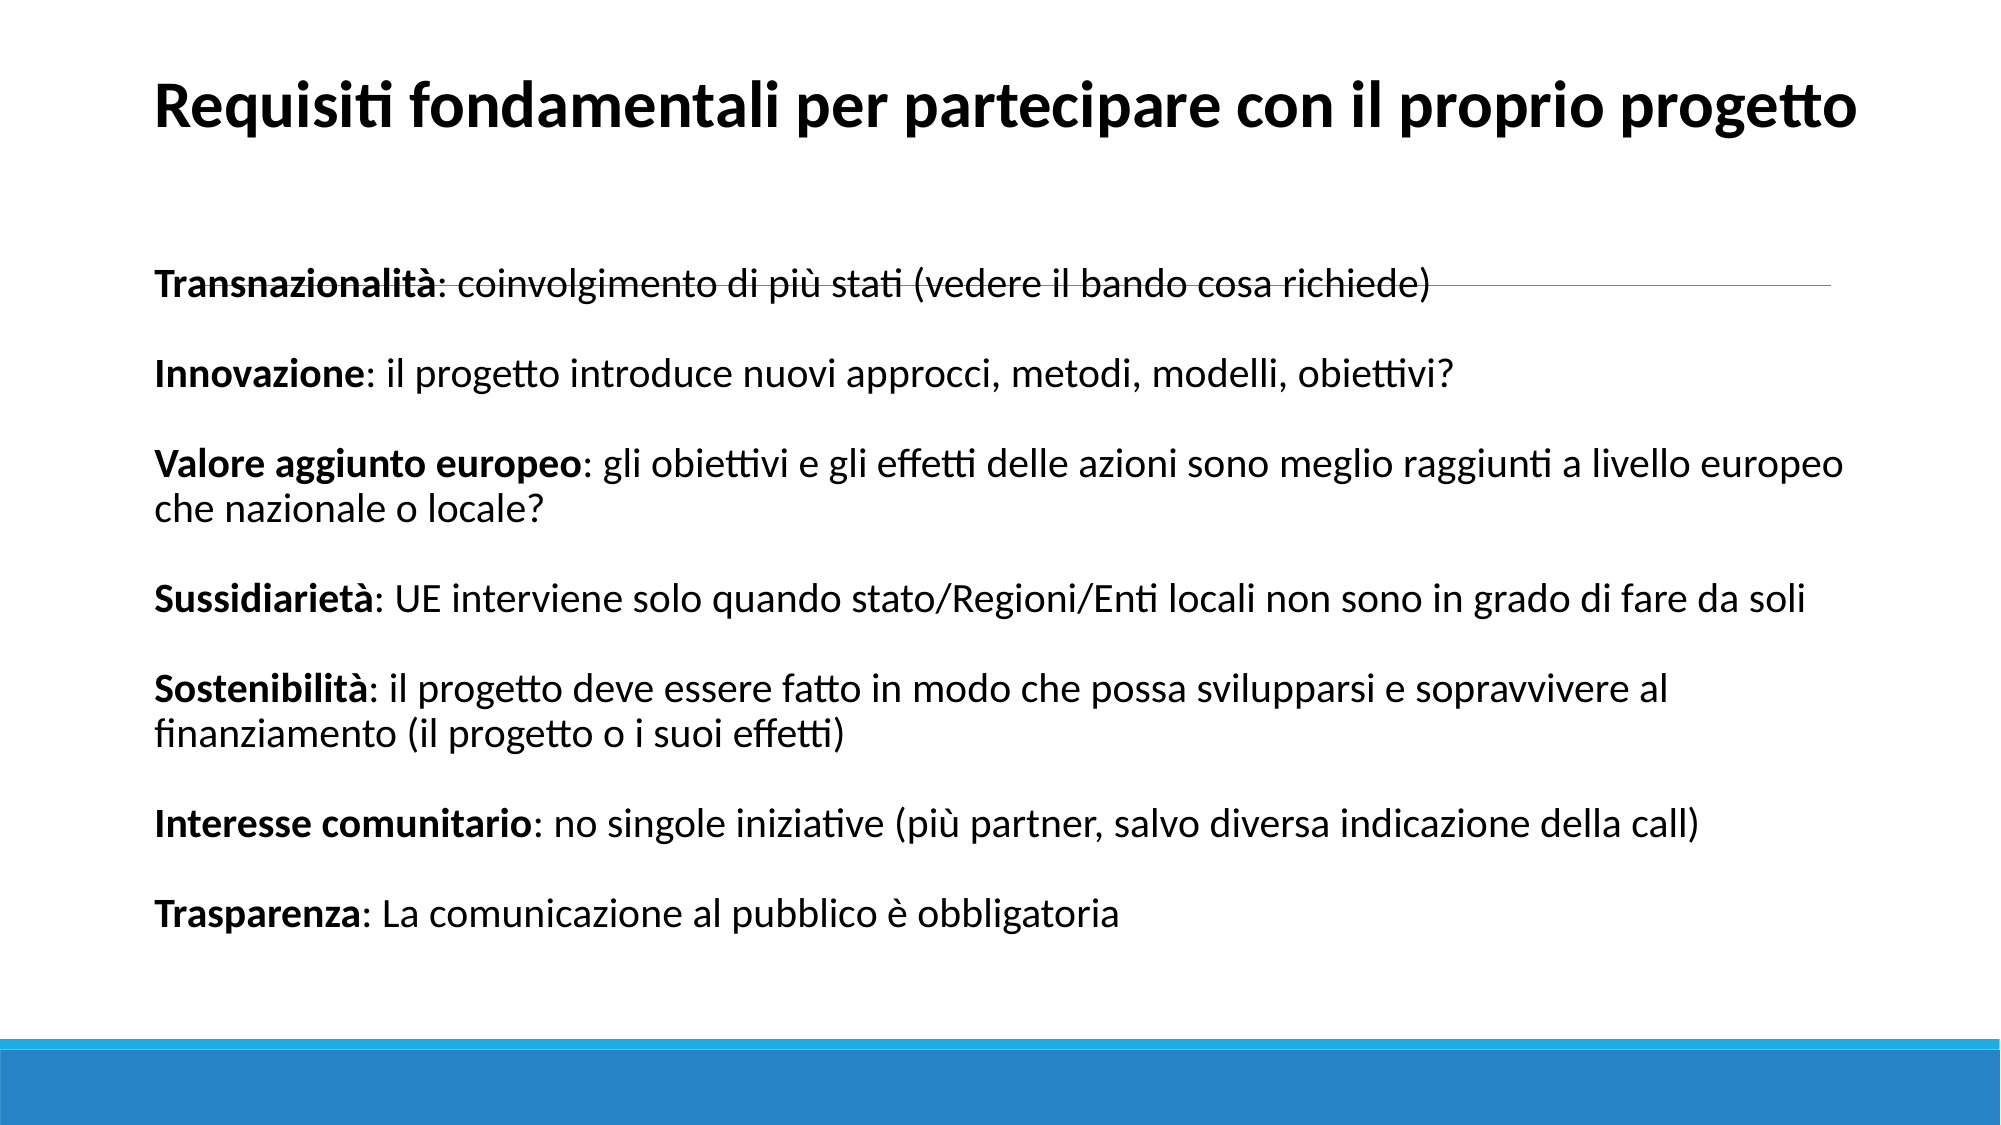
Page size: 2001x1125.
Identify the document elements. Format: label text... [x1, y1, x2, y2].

text_box Transnazionalità: coinvolgimento di più stati (vedere il bando cosa richiede) Innovazione: il progetto introduce nuovi approcci, metodi, modelli, obiettivi? Valore aggiunto europeo: gli obiettivi e gli effetti delle azioni sono meglio raggiunti a livello europeo che nazionale o locale? Sussidiarietà: UE interviene solo quando stato/Regioni/Enti locali non sono in grado di fare da soli Sostenibilità: il progetto deve essere fatto in modo che possa svilupparsi e sopravvivere al finanziamento (il progetto o i suoi effetti) Interesse comunitario: no singole iniziative (più partner, salvo diversa indicazione della call) Trasparenza: La comunicazione al pubblico è obbligatoria [139, 253, 1873, 944]
text_box Requisiti fondamentali per partecipare con il proprio progetto [139, 52, 1967, 148]
